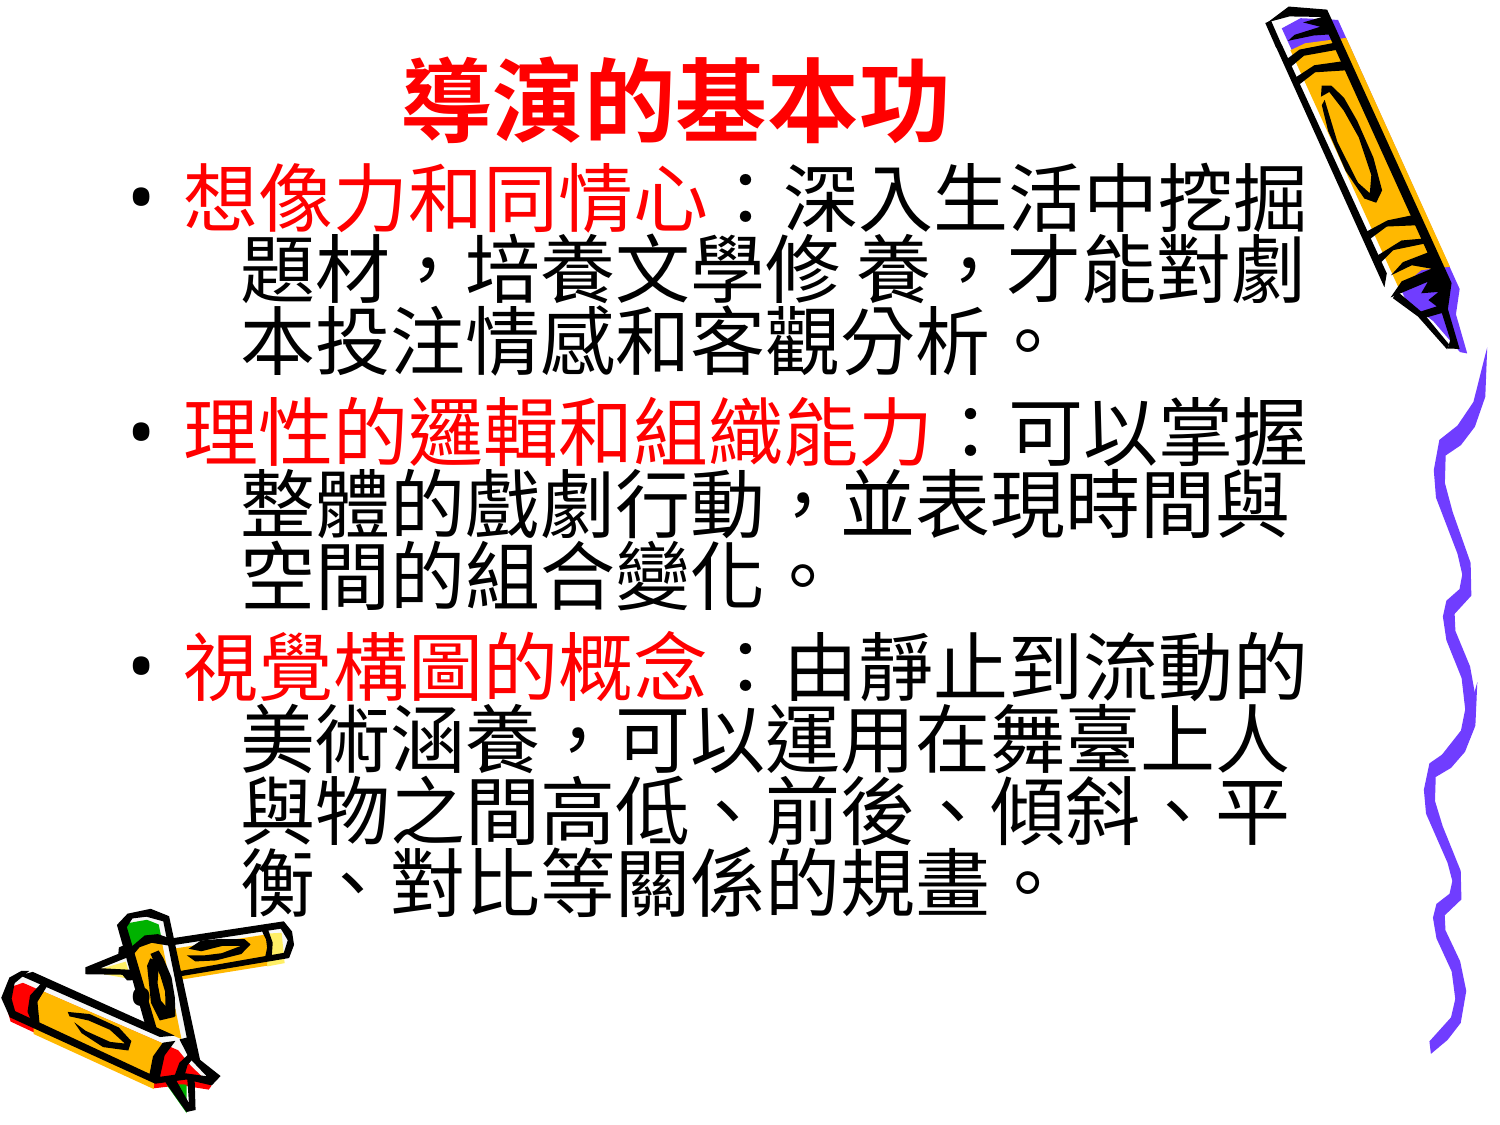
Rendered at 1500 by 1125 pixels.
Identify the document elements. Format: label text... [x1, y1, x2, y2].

title 導演的基本功 [112, 24, 1240, 160]
list 想像力和同情心：深入生活中挖掘題材，培養文學修 養，才能對劇本投注情感和客觀分析。 理性的邏輯和組織能力：可以掌握整體的戲劇行動，並表現時間與空間的組合變化。 視覺構圖的概念：由靜止到流動的美術涵養，可以運用在舞臺上人與物之間高低、前後、傾斜、平衡、對比等關係的規畫。 [112, 160, 1365, 977]
